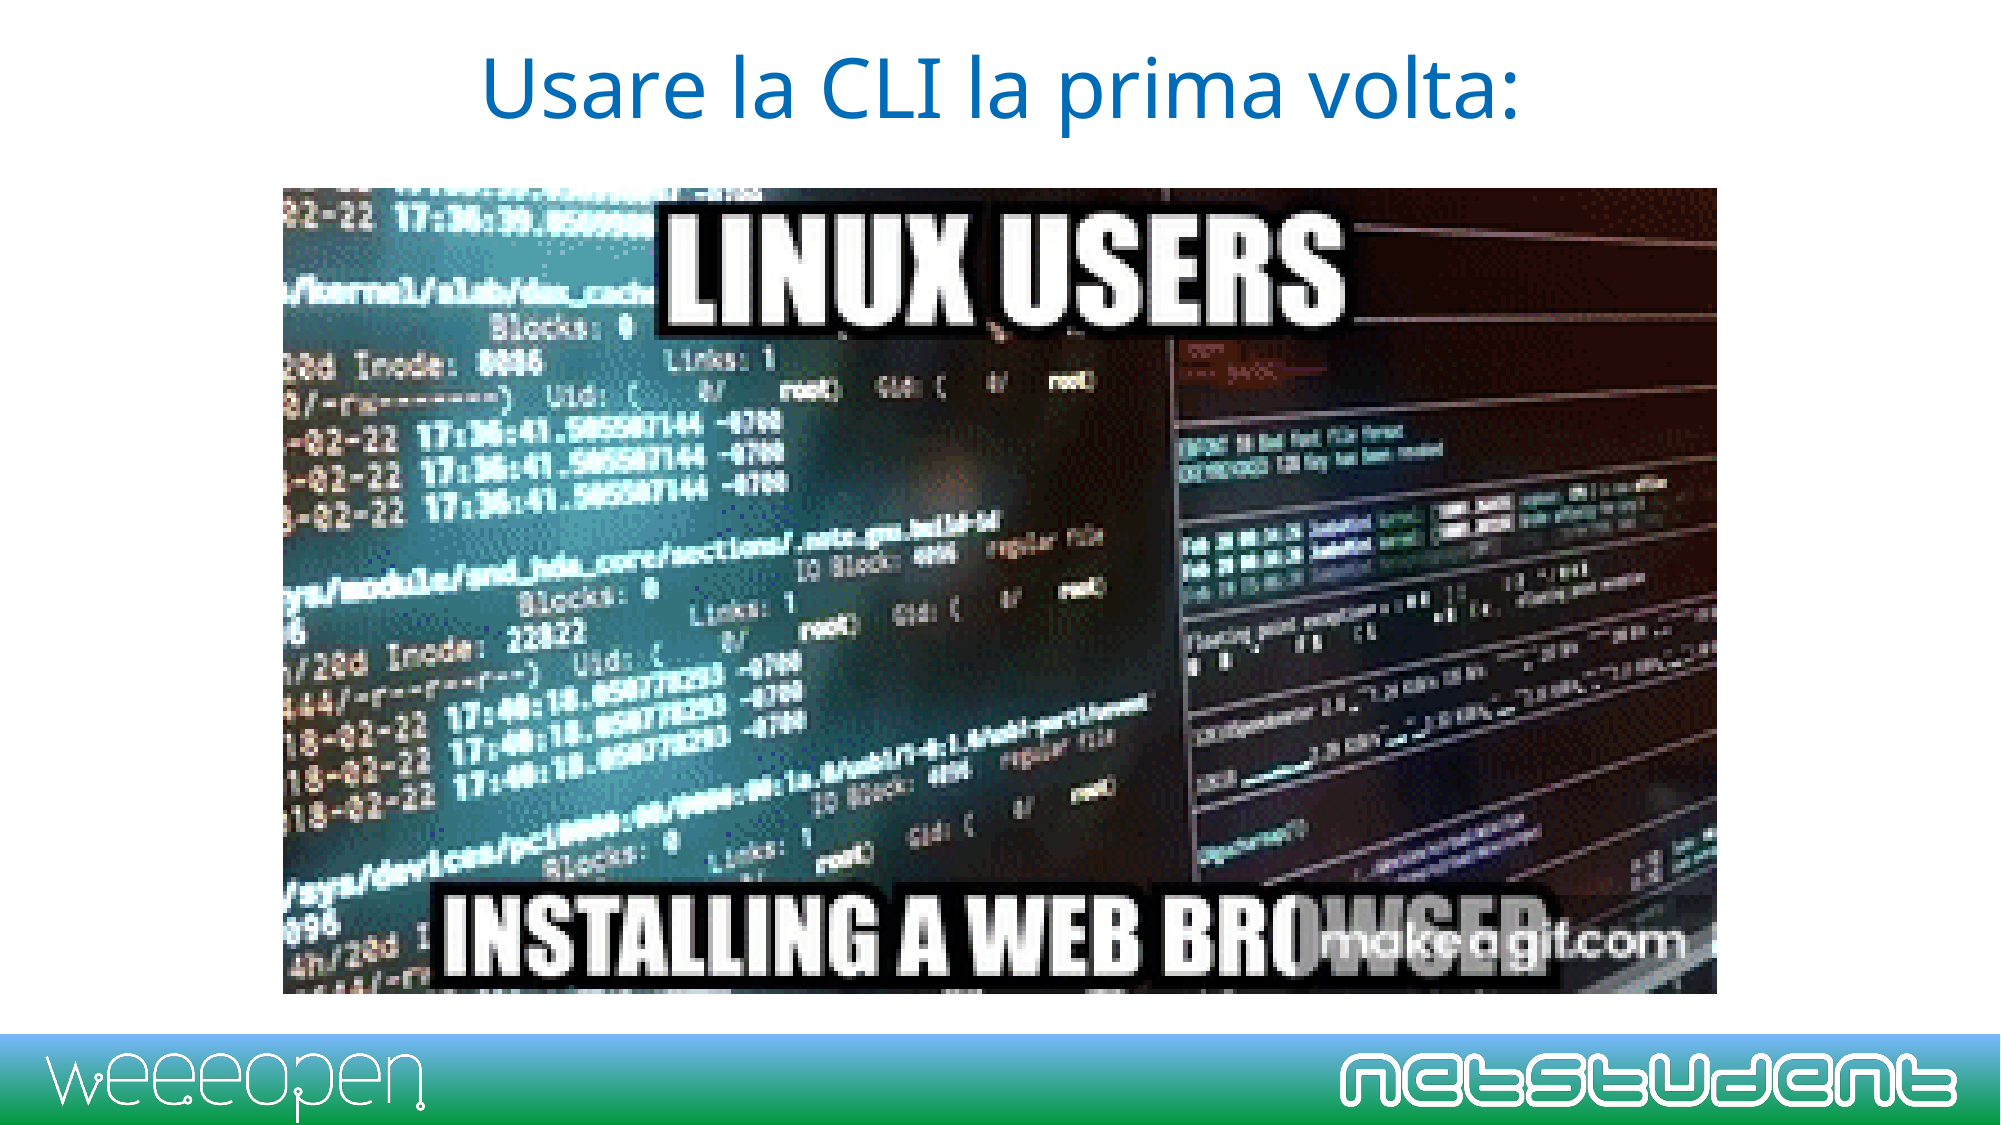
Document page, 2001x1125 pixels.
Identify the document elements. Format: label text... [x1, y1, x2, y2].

title Usare la CLI la prima volta: [70, 29, 1932, 247]
picture [283, 188, 1717, 994]
